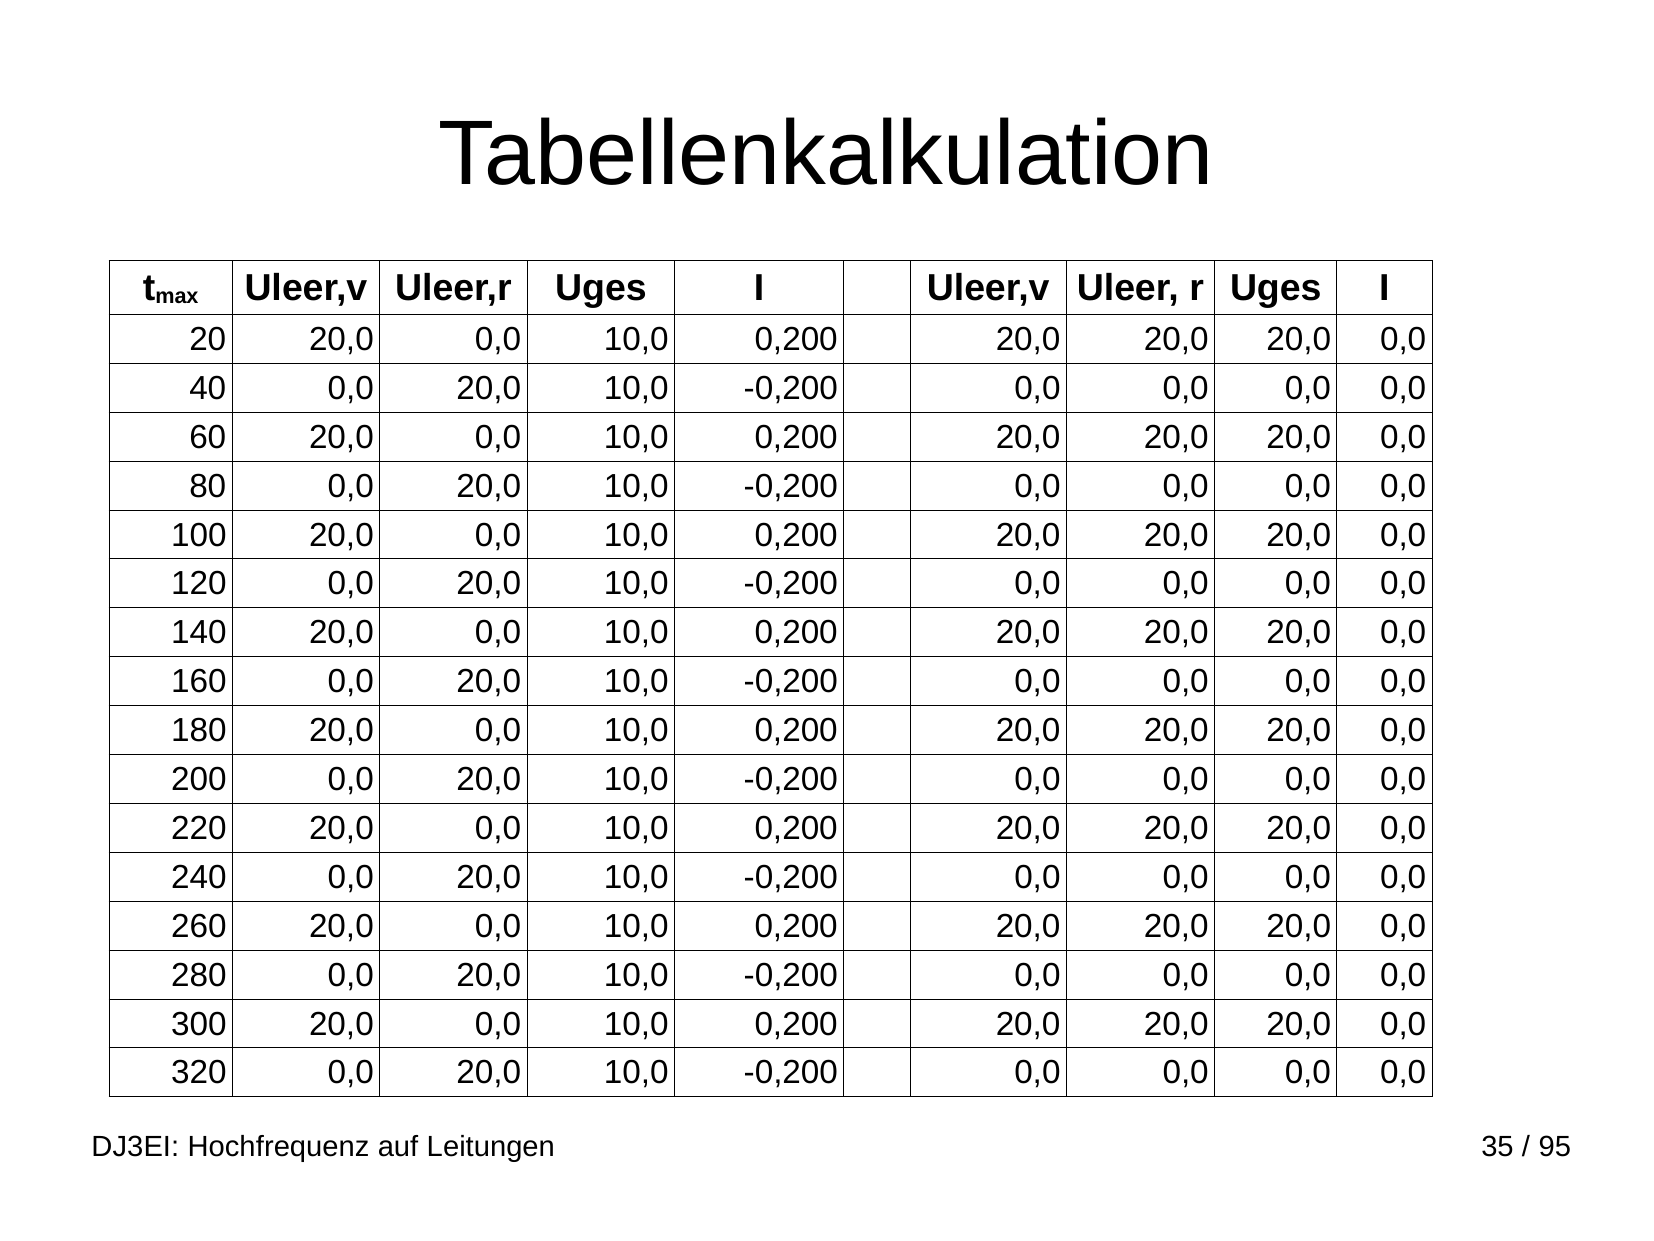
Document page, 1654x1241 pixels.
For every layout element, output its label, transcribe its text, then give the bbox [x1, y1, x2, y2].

table_header Uges [1215, 261, 1336, 314]
table_cell 100 [110, 511, 232, 558]
table_cell 0,0 [1337, 1000, 1432, 1047]
table_cell 120 [110, 559, 232, 607]
table_cell 20,0 [911, 608, 1066, 656]
table_cell 0,0 [1337, 902, 1432, 950]
table_cell 0,0 [1067, 364, 1214, 412]
table_cell 300 [110, 1000, 232, 1047]
table_cell 0,0 [911, 462, 1066, 510]
table_cell [844, 413, 910, 461]
table_cell 0,0 [911, 951, 1066, 999]
table_cell 20,0 [380, 755, 527, 803]
table_cell 10,0 [528, 413, 674, 461]
table_cell 0,0 [233, 364, 379, 412]
table_cell 0,0 [1067, 755, 1214, 803]
table_cell 0,200 [675, 608, 843, 656]
table_cell 20,0 [380, 1048, 527, 1096]
table_cell 0,0 [1067, 657, 1214, 705]
table_cell 0,0 [1215, 462, 1336, 510]
table_cell [844, 364, 910, 412]
table_cell 0,0 [911, 559, 1066, 607]
table_cell 20 [110, 315, 232, 363]
table_cell 10,0 [528, 951, 674, 999]
table_cell 0,0 [911, 853, 1066, 901]
table_cell 140 [110, 608, 232, 656]
table_cell 20,0 [911, 706, 1066, 754]
table_header [844, 261, 910, 314]
table_cell 20,0 [911, 1000, 1066, 1047]
table_cell 0,0 [1215, 657, 1336, 705]
table_cell 20,0 [233, 511, 379, 558]
table_cell [844, 511, 910, 558]
table_cell 0,200 [675, 315, 843, 363]
table_cell [844, 608, 910, 656]
table_cell 0,0 [1337, 462, 1432, 510]
table_header Uleer, r [1067, 261, 1214, 314]
table_cell 10,0 [528, 853, 674, 901]
table_cell 0,0 [233, 755, 379, 803]
table_cell 0,0 [1337, 413, 1432, 461]
table_cell [844, 853, 910, 901]
table_cell 0,0 [233, 1048, 379, 1096]
table_cell 0,200 [675, 902, 843, 950]
table_cell 0,0 [380, 608, 527, 656]
table_cell 0,0 [911, 657, 1066, 705]
table_cell 0,0 [233, 559, 379, 607]
title Tabellenkalkulation [82, 49, 1571, 257]
table_cell 0,0 [1337, 657, 1432, 705]
table_cell 0,0 [1337, 1048, 1432, 1096]
table_cell 0,0 [233, 951, 379, 999]
table_cell 0,0 [1215, 364, 1336, 412]
table_cell 0,0 [1067, 1048, 1214, 1096]
table_cell [844, 706, 910, 754]
table_cell 0,0 [1067, 462, 1214, 510]
table_cell 20,0 [1067, 1000, 1214, 1047]
table_cell 20,0 [1067, 511, 1214, 558]
table_cell 20,0 [1215, 706, 1336, 754]
table_cell 20,0 [911, 804, 1066, 852]
table_cell [844, 315, 910, 363]
table_cell [844, 559, 910, 607]
table_cell 160 [110, 657, 232, 705]
table_cell 80 [110, 462, 232, 510]
table_cell 20,0 [233, 608, 379, 656]
table_cell 20,0 [1215, 902, 1336, 950]
table_cell 20,0 [233, 804, 379, 852]
table_cell 0,0 [1215, 951, 1336, 999]
table_cell 240 [110, 853, 232, 901]
table_header Uges [528, 261, 674, 314]
table_cell 20,0 [380, 853, 527, 901]
table_cell [844, 1000, 910, 1047]
table_cell 10,0 [528, 1048, 674, 1096]
table_cell 10,0 [528, 511, 674, 558]
table_cell 20,0 [233, 706, 379, 754]
table_cell [844, 755, 910, 803]
table_cell 0,0 [1067, 559, 1214, 607]
table_cell -0,200 [675, 559, 843, 607]
table_cell 20,0 [233, 315, 379, 363]
table_cell 0,0 [911, 1048, 1066, 1096]
table_cell 0,0 [380, 1000, 527, 1047]
table_cell 20,0 [1215, 608, 1336, 656]
table_cell 0,0 [1337, 315, 1432, 363]
table_cell 20,0 [1067, 706, 1214, 754]
table_cell 20,0 [233, 1000, 379, 1047]
table_cell 0,0 [233, 657, 379, 705]
table_cell 20,0 [380, 559, 527, 607]
table_cell 20,0 [380, 364, 527, 412]
table_cell 20,0 [911, 315, 1066, 363]
table_cell 200 [110, 755, 232, 803]
table_cell 0,0 [1215, 559, 1336, 607]
table_cell 20,0 [1215, 315, 1336, 363]
table_cell 0,200 [675, 706, 843, 754]
table_cell [844, 804, 910, 852]
table_cell [844, 902, 910, 950]
table_cell 20,0 [1215, 413, 1336, 461]
table_cell [844, 462, 910, 510]
table_cell 0,0 [1337, 853, 1432, 901]
table_header Uleer,v [233, 261, 379, 314]
table_cell -0,200 [675, 364, 843, 412]
table_cell 0,0 [1337, 951, 1432, 999]
table_header Uleer,r [380, 261, 527, 314]
table_cell 260 [110, 902, 232, 950]
table_cell 0,0 [380, 902, 527, 950]
table_cell 0,0 [1215, 1048, 1336, 1096]
table_cell 20,0 [380, 951, 527, 999]
table_cell 0,0 [1337, 511, 1432, 558]
table_cell 0,0 [1337, 755, 1432, 803]
table_cell 0,0 [1337, 364, 1432, 412]
table_cell [844, 1048, 910, 1096]
table_cell 0,0 [911, 364, 1066, 412]
table_cell 20,0 [233, 413, 379, 461]
table_cell 60 [110, 413, 232, 461]
table_cell 10,0 [528, 315, 674, 363]
table_cell -0,200 [675, 951, 843, 999]
table_cell 0,0 [911, 755, 1066, 803]
table_cell 320 [110, 1048, 232, 1096]
table_cell 10,0 [528, 902, 674, 950]
table_cell 10,0 [528, 755, 674, 803]
table_cell 0,200 [675, 804, 843, 852]
table_cell 10,0 [528, 706, 674, 754]
table_cell -0,200 [675, 853, 843, 901]
table_cell 10,0 [528, 657, 674, 705]
table_cell 20,0 [1067, 804, 1214, 852]
table_header tmax [110, 261, 232, 314]
table_cell 220 [110, 804, 232, 852]
table_header I [1337, 261, 1432, 314]
table_cell -0,200 [675, 1048, 843, 1096]
table_cell 0,0 [380, 706, 527, 754]
table_cell 0,0 [1337, 706, 1432, 754]
table_cell 0,200 [675, 1000, 843, 1047]
table_cell 0,0 [1067, 951, 1214, 999]
table_header Uleer,v [911, 261, 1066, 314]
table_cell 0,0 [380, 315, 527, 363]
table_cell 0,0 [233, 462, 379, 510]
table_cell 10,0 [528, 462, 674, 510]
table_cell [844, 951, 910, 999]
table_cell 20,0 [911, 511, 1066, 558]
table_cell 0,0 [1215, 853, 1336, 901]
table_cell 20,0 [1215, 1000, 1336, 1047]
table_cell 0,0 [380, 511, 527, 558]
table_cell 20,0 [1067, 413, 1214, 461]
table_cell 20,0 [1067, 608, 1214, 656]
table_cell 180 [110, 706, 232, 754]
table_header I [675, 261, 843, 314]
table_cell 10,0 [528, 804, 674, 852]
table_cell [844, 657, 910, 705]
table_cell -0,200 [675, 462, 843, 510]
table_cell 40 [110, 364, 232, 412]
table_cell 20,0 [1067, 902, 1214, 950]
table_cell 10,0 [528, 1000, 674, 1047]
table_cell 0,0 [1337, 804, 1432, 852]
table_cell 0,0 [233, 853, 379, 901]
table_cell 0,0 [1337, 608, 1432, 656]
table_cell 20,0 [1215, 511, 1336, 558]
table_cell 0,0 [1337, 559, 1432, 607]
table_cell 0,200 [675, 511, 843, 558]
table_cell 20,0 [380, 657, 527, 705]
table_cell 0,0 [380, 413, 527, 461]
table_cell -0,200 [675, 657, 843, 705]
table_cell 280 [110, 951, 232, 999]
table_cell 20,0 [911, 902, 1066, 950]
table_cell 0,0 [1215, 755, 1336, 803]
table_cell 10,0 [528, 559, 674, 607]
table_cell 10,0 [528, 608, 674, 656]
table_cell 20,0 [911, 413, 1066, 461]
table_cell 20,0 [1215, 804, 1336, 852]
table_cell 20,0 [233, 902, 379, 950]
table_cell -0,200 [675, 755, 843, 803]
table_cell 0,200 [675, 413, 843, 461]
table_cell 0,0 [1067, 853, 1214, 901]
table_cell 20,0 [1067, 315, 1214, 363]
table_cell 0,0 [380, 804, 527, 852]
table_cell 10,0 [528, 364, 674, 412]
table_cell 20,0 [380, 462, 527, 510]
